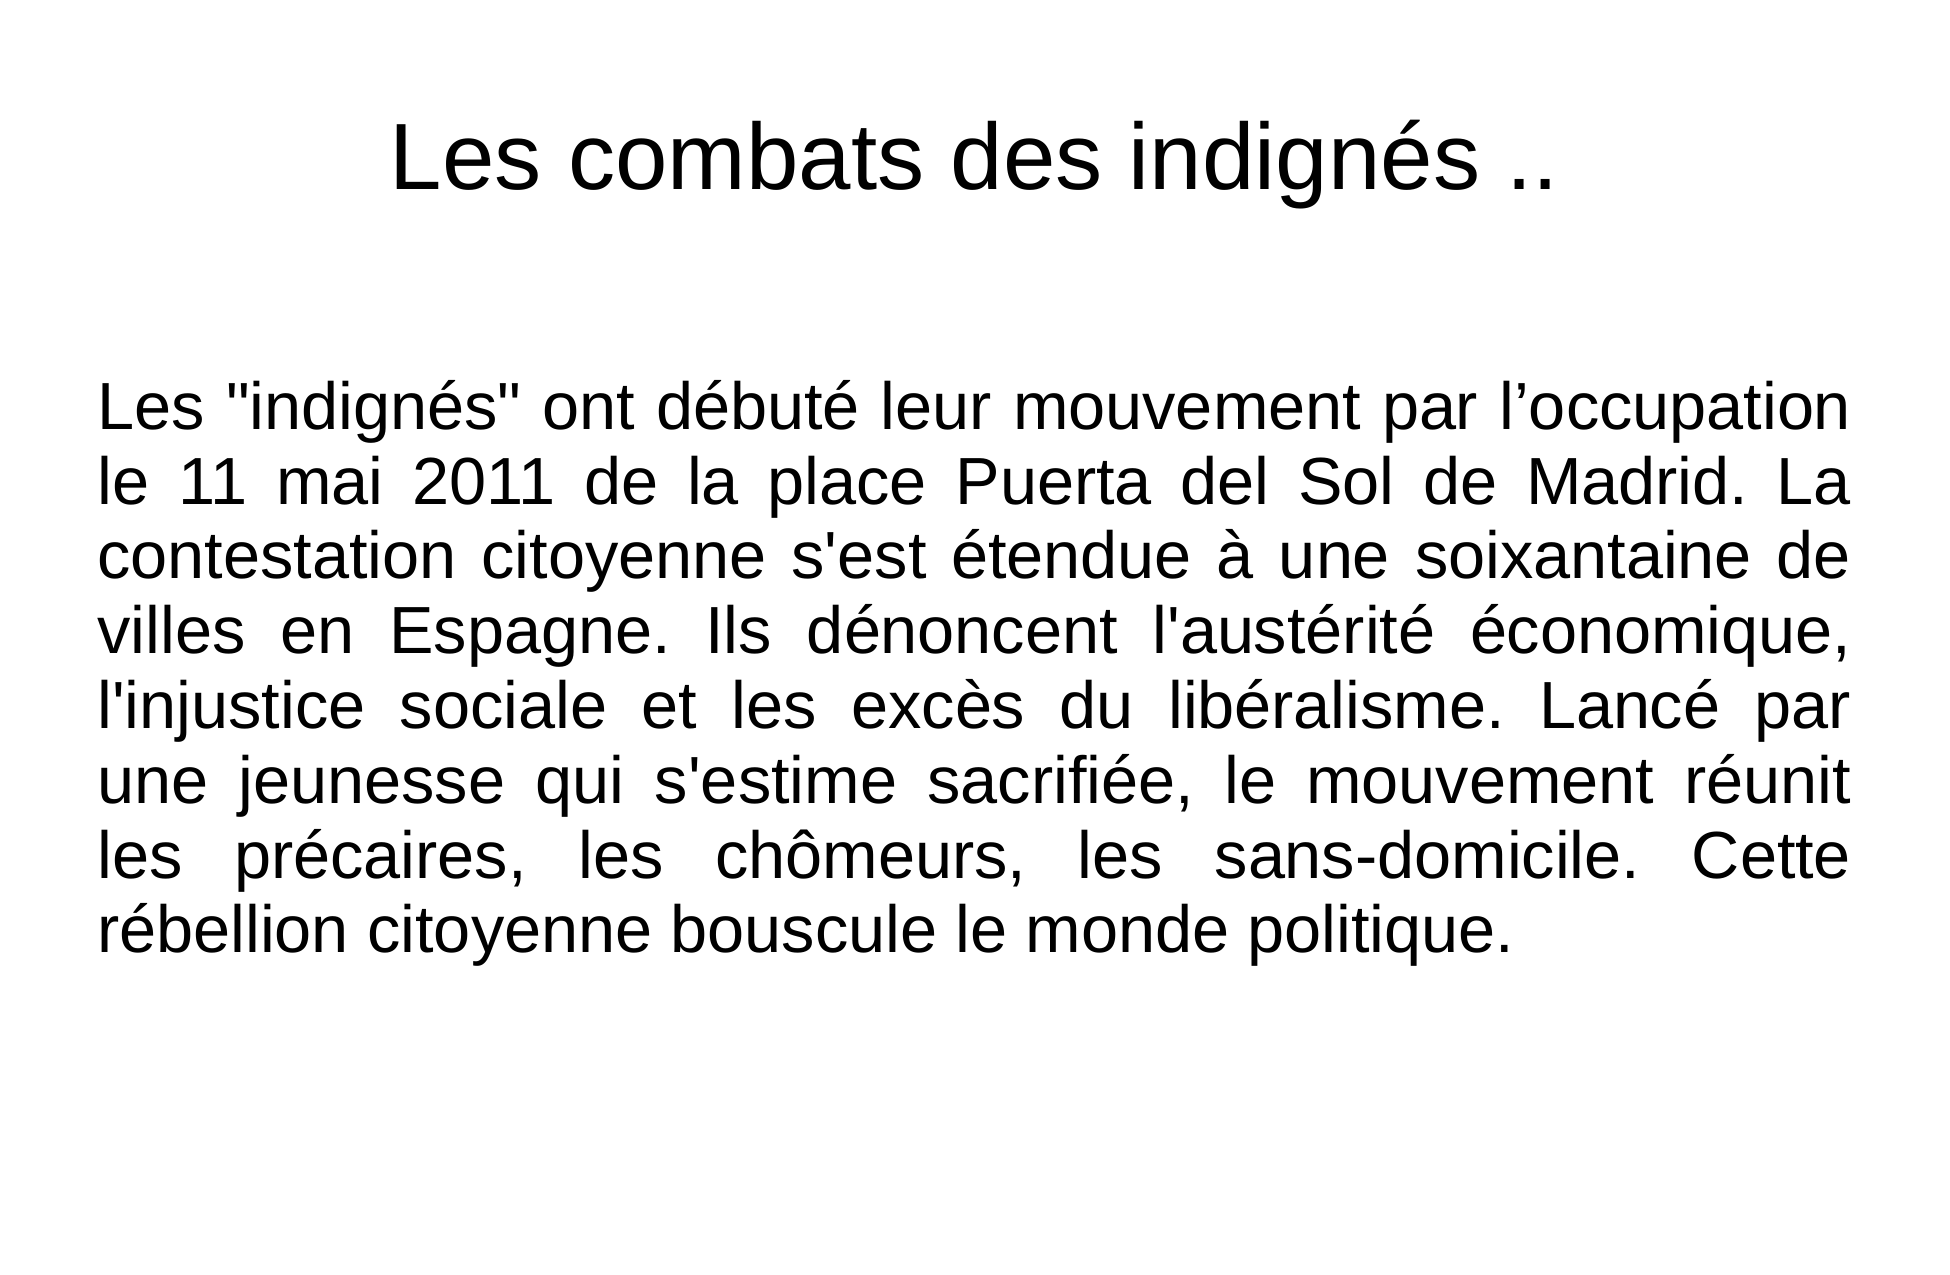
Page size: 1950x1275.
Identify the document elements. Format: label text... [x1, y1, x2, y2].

title Les combats des indignés .. [97, 50, 1853, 264]
subtitle Les "indignés" ont débuté leur mouvement par l’occupation le 11 mai 2011 de la place Puerta del Sol de Madrid. La contestation citoyenne s'est étendue à une soixantaine de villes en Espagne. Ils dénoncent l'austérité économique, l'injustice sociale et les excès du libéralisme. Lancé par une jeunesse qui s'estime sacrifiée, le mouvement réunit les précaires, les chômeurs, les sans-domicile. Cette rébellion citoyenne bouscule le monde politique. [97, 298, 1853, 1038]
